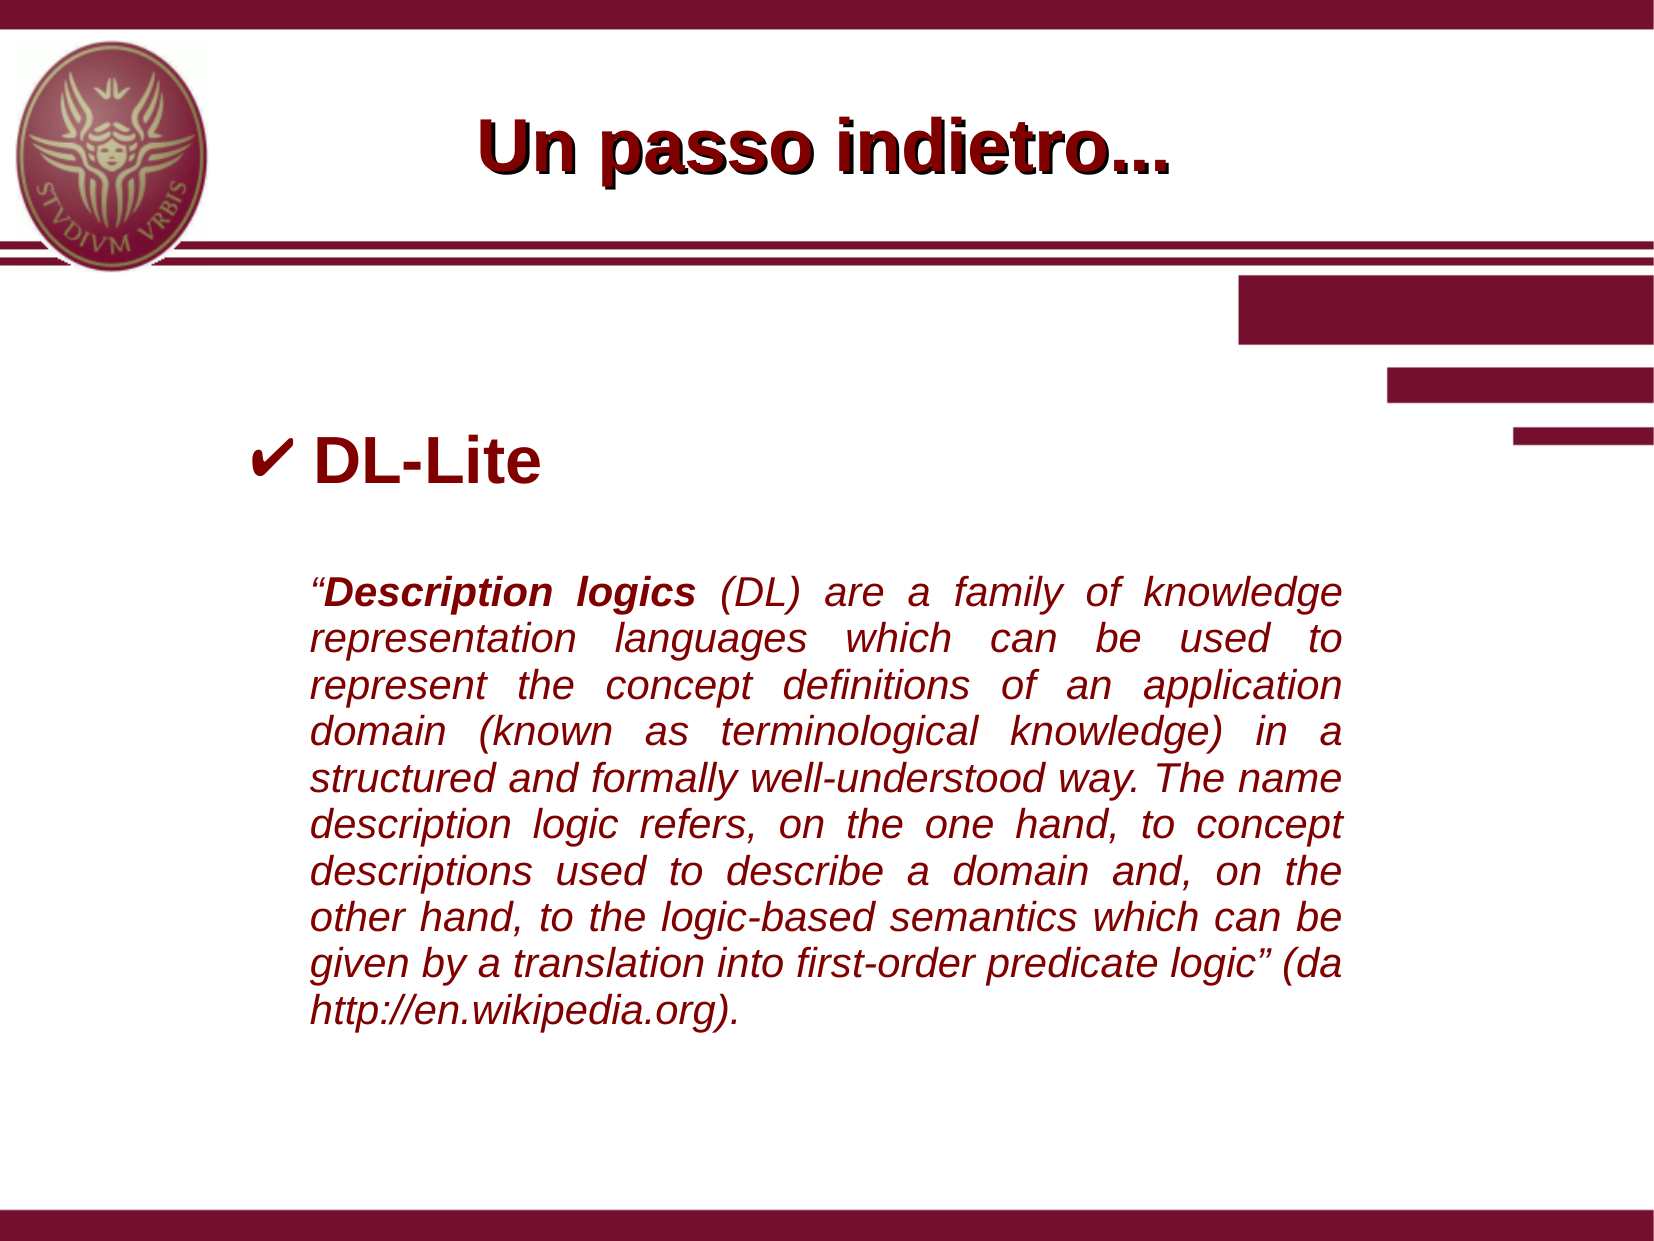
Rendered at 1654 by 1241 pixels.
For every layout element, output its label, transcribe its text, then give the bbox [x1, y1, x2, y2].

text_box “Description logics (DL) are a family of knowledge representation languages which can be used to represent the concept definitions of an application domain (known as terminological knowledge) in a structured and formally well-understood way. The name description logic refers, on the one hand, to concept descriptions used to describe a domain and, on the other hand, to the logic-based semantics which can be given by a translation into first-order predicate logic” (da http://en.wikipedia.org). [295, 561, 1359, 1041]
text_box Un passo indietro... [411, 95, 1238, 195]
text_box DL-Lite [236, 415, 886, 505]
picture [0, 0, 1654, 1241]
